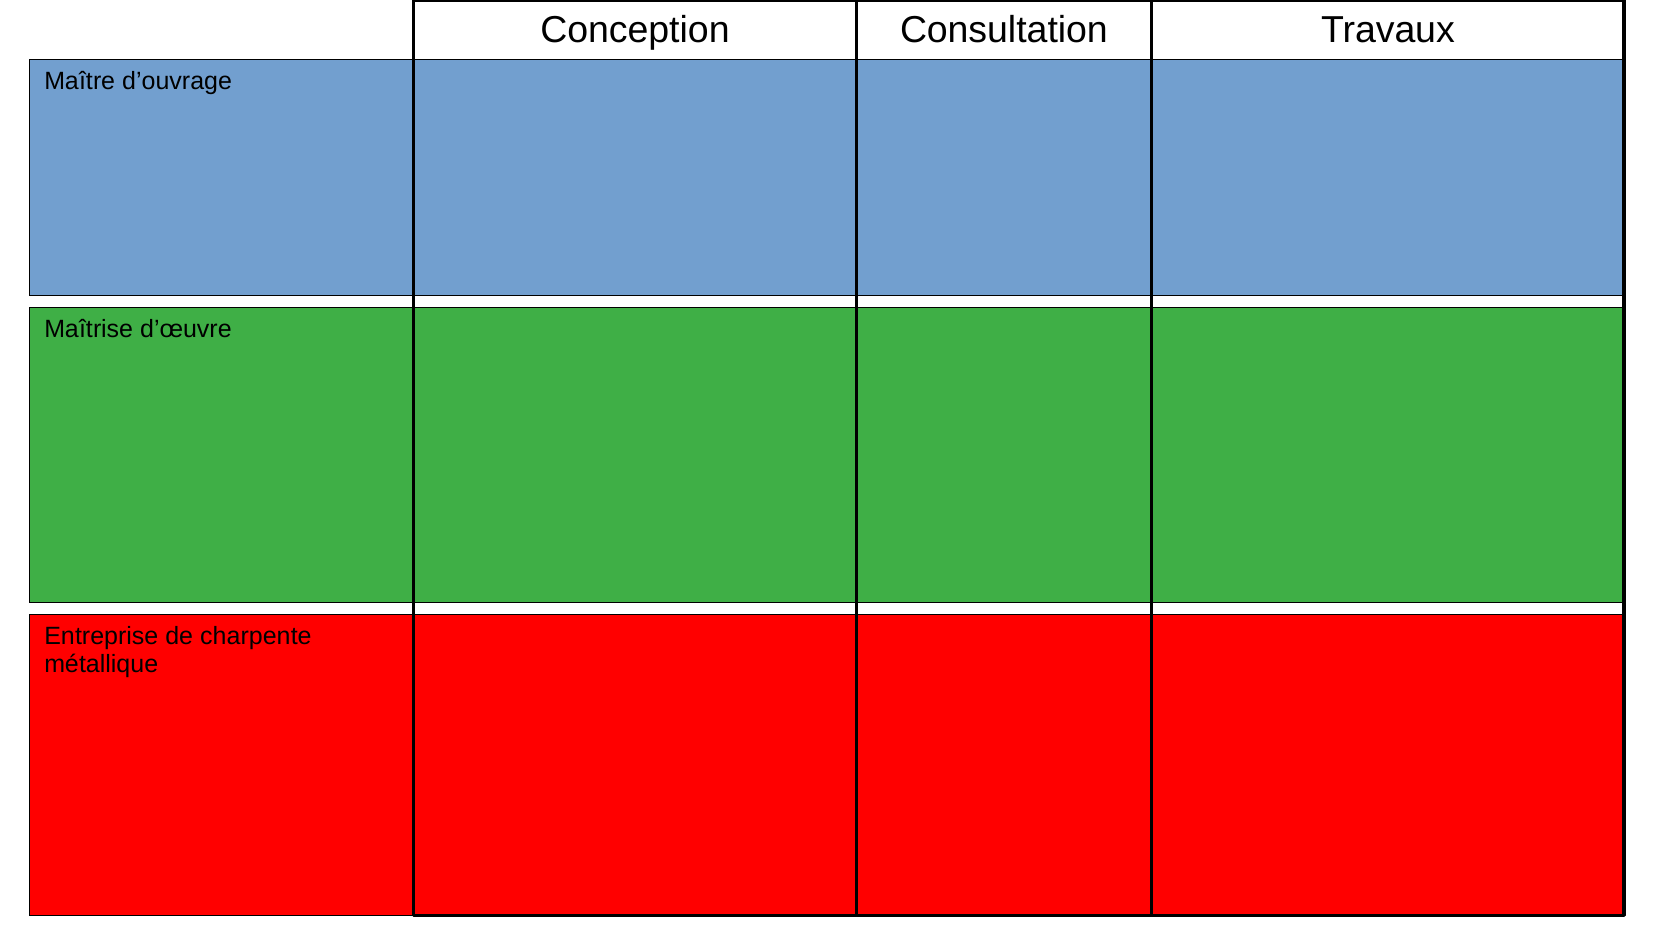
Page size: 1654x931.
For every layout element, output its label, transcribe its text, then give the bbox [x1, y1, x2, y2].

text_box Travaux [1151, 0, 1625, 916]
text_box Maîtrise d’œuvre [29, 307, 413, 603]
text_box Conception [413, 0, 856, 916]
text_box Entreprise de charpente métallique [29, 614, 413, 916]
text_box Maître d’ouvrage [29, 59, 413, 296]
text_box Consultation [856, 0, 1151, 916]
